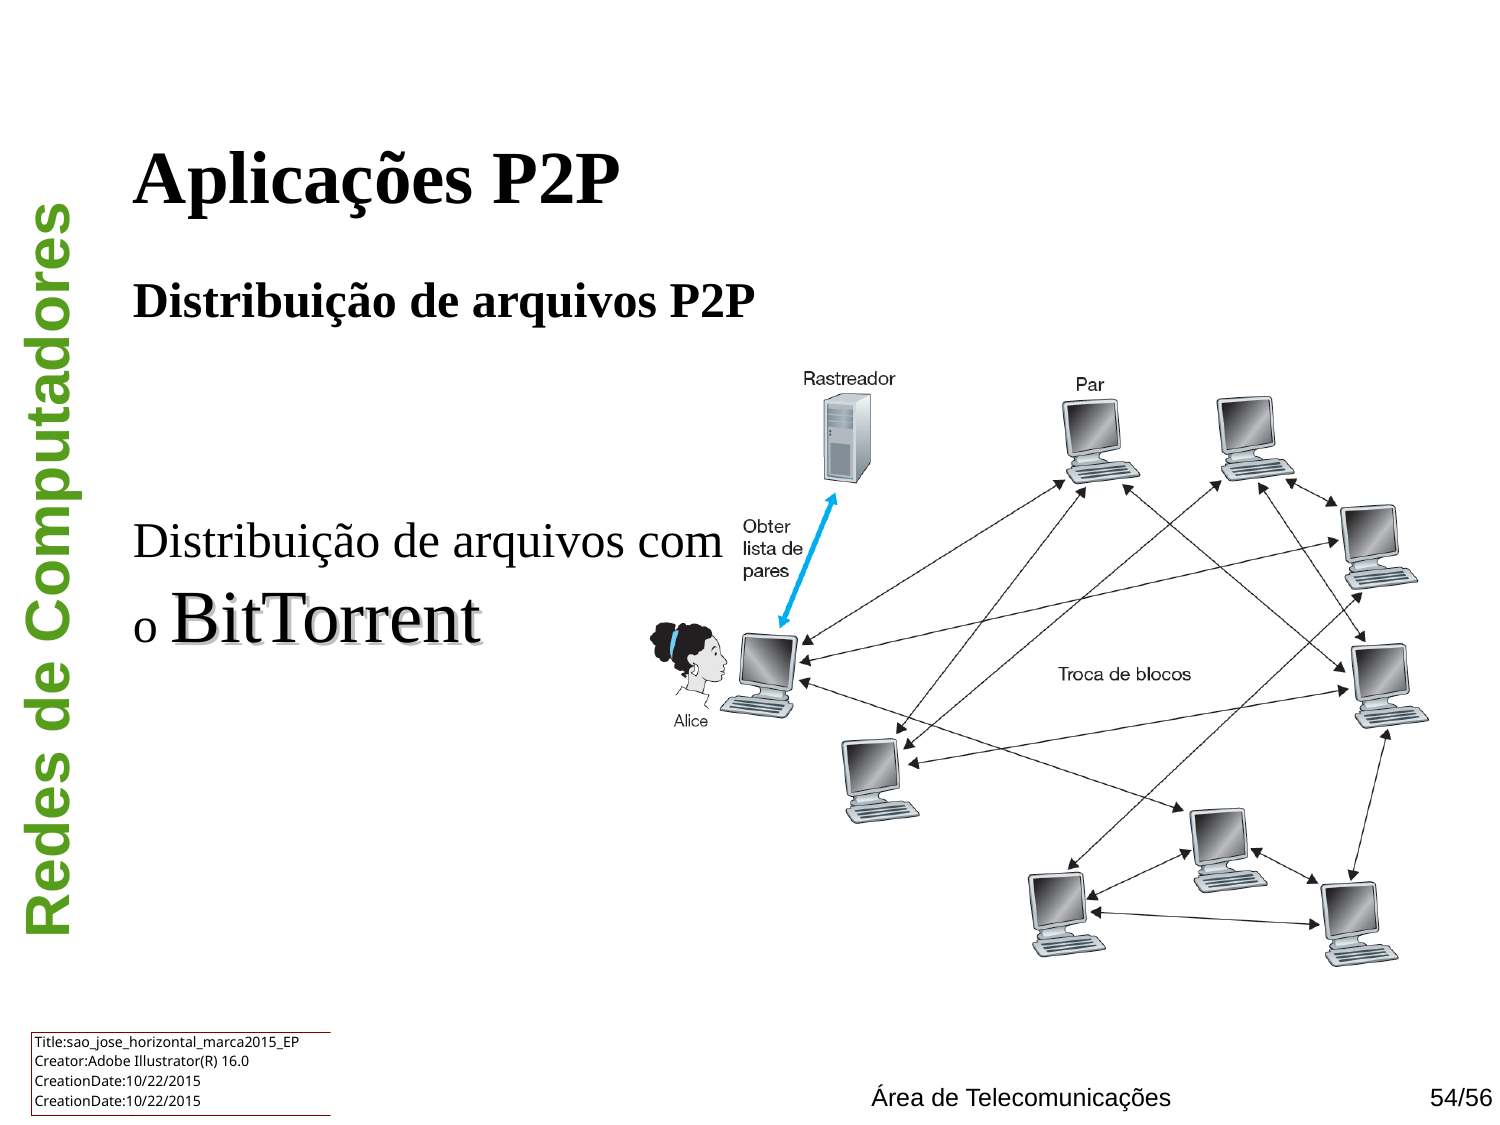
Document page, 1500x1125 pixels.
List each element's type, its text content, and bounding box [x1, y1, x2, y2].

text_box Distribuição de arquivos P2P Distribuição de arquivos com o BitTorrent [118, 259, 1459, 1083]
text_box Aplicações P2P [118, 30, 1288, 315]
